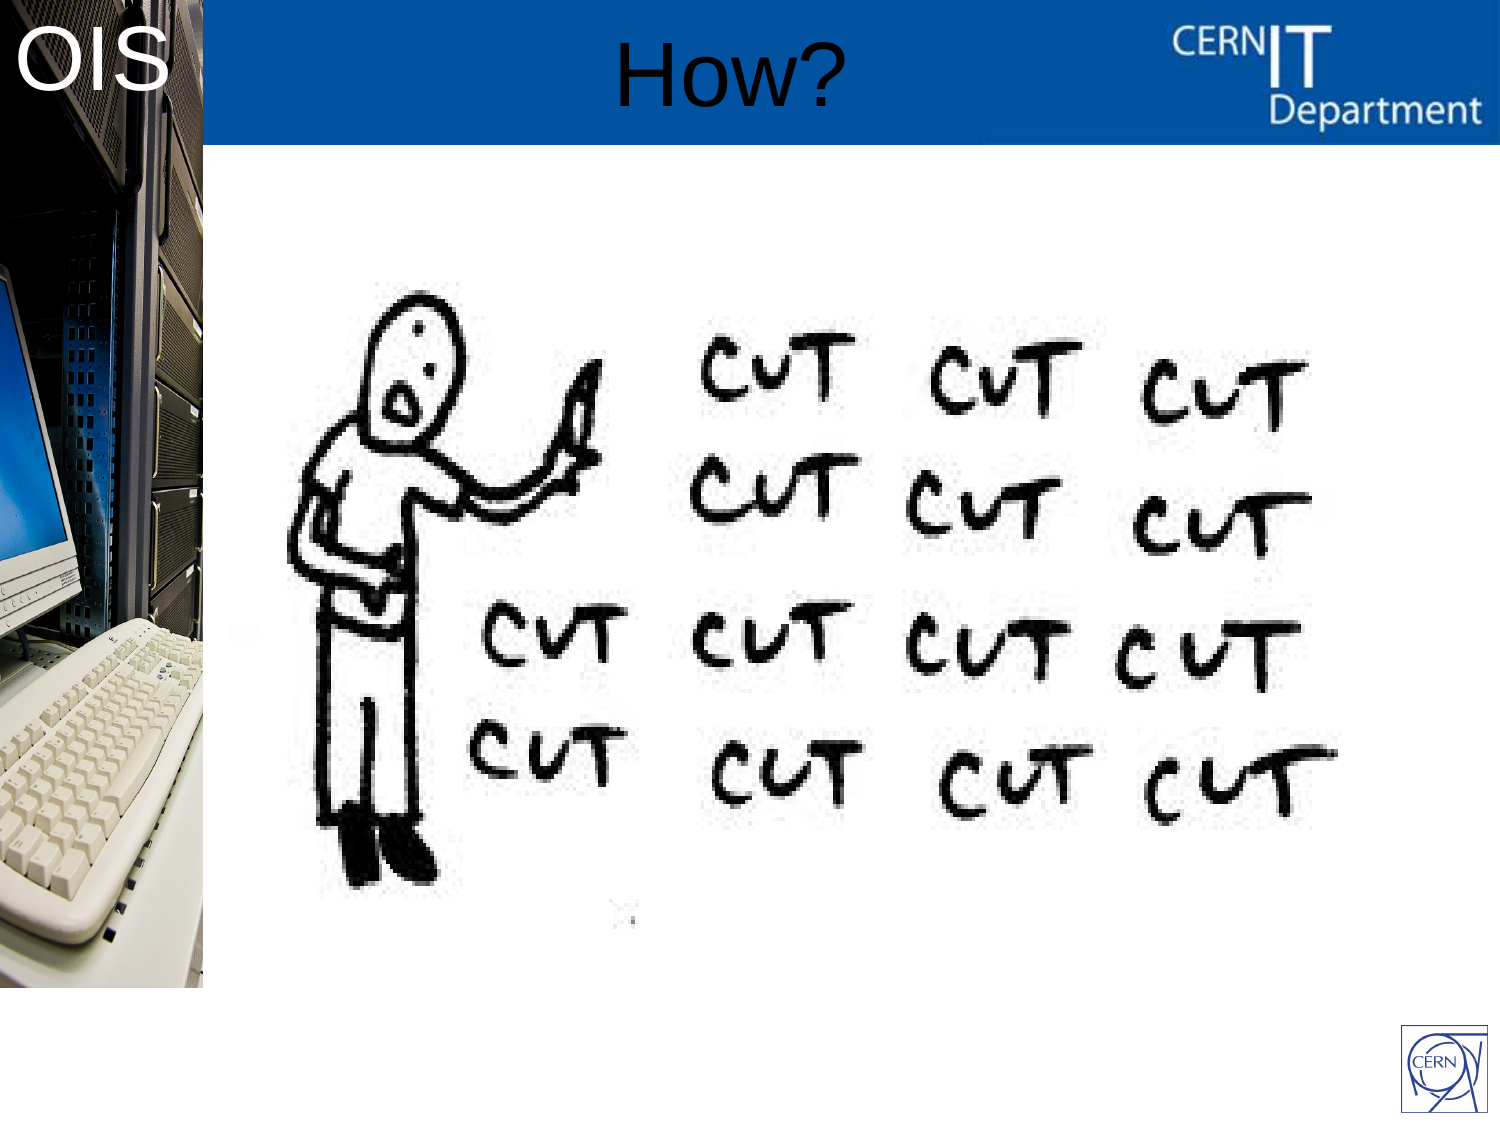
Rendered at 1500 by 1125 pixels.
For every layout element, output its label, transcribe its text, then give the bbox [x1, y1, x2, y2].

picture [0, 0, 225, 988]
picture [1401, 1025, 1488, 1113]
title How? [225, 0, 1238, 151]
picture [229, 248, 1386, 929]
picture [1238, 0, 1500, 145]
